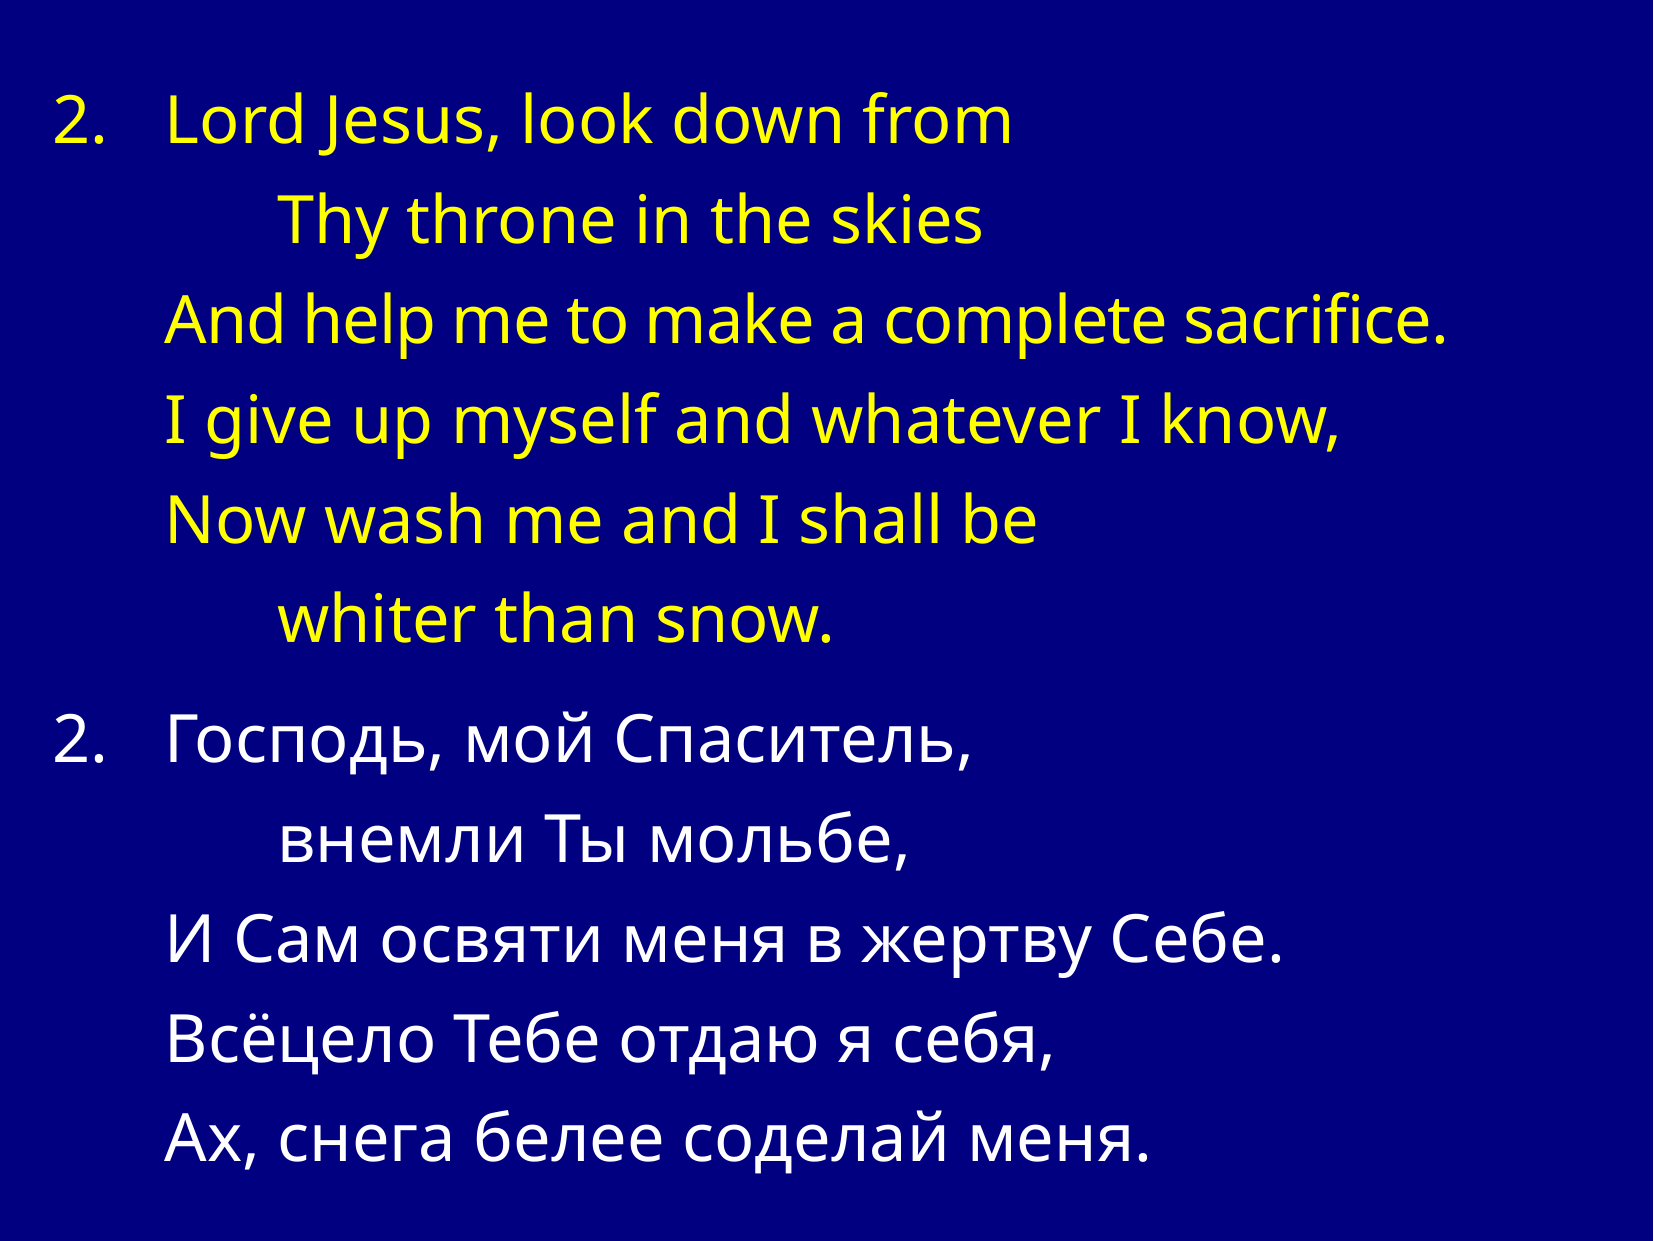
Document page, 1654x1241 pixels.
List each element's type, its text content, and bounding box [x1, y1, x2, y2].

text_box 2. Lord Jesus, look down from Thy throne in the skies And help me to make a complete sacrifice. I give up myself and whatever I know, Now wash me and I shall be whiter than snow. [37, 56, 1653, 675]
text_box 2. Господь, мой Спаситель, внемли Ты мольбе, И Сам освяти меня в жертву Себе. Всёцело Тебе отдаю я себя, Ах, снега белее соделай меня. [37, 675, 1653, 1163]
